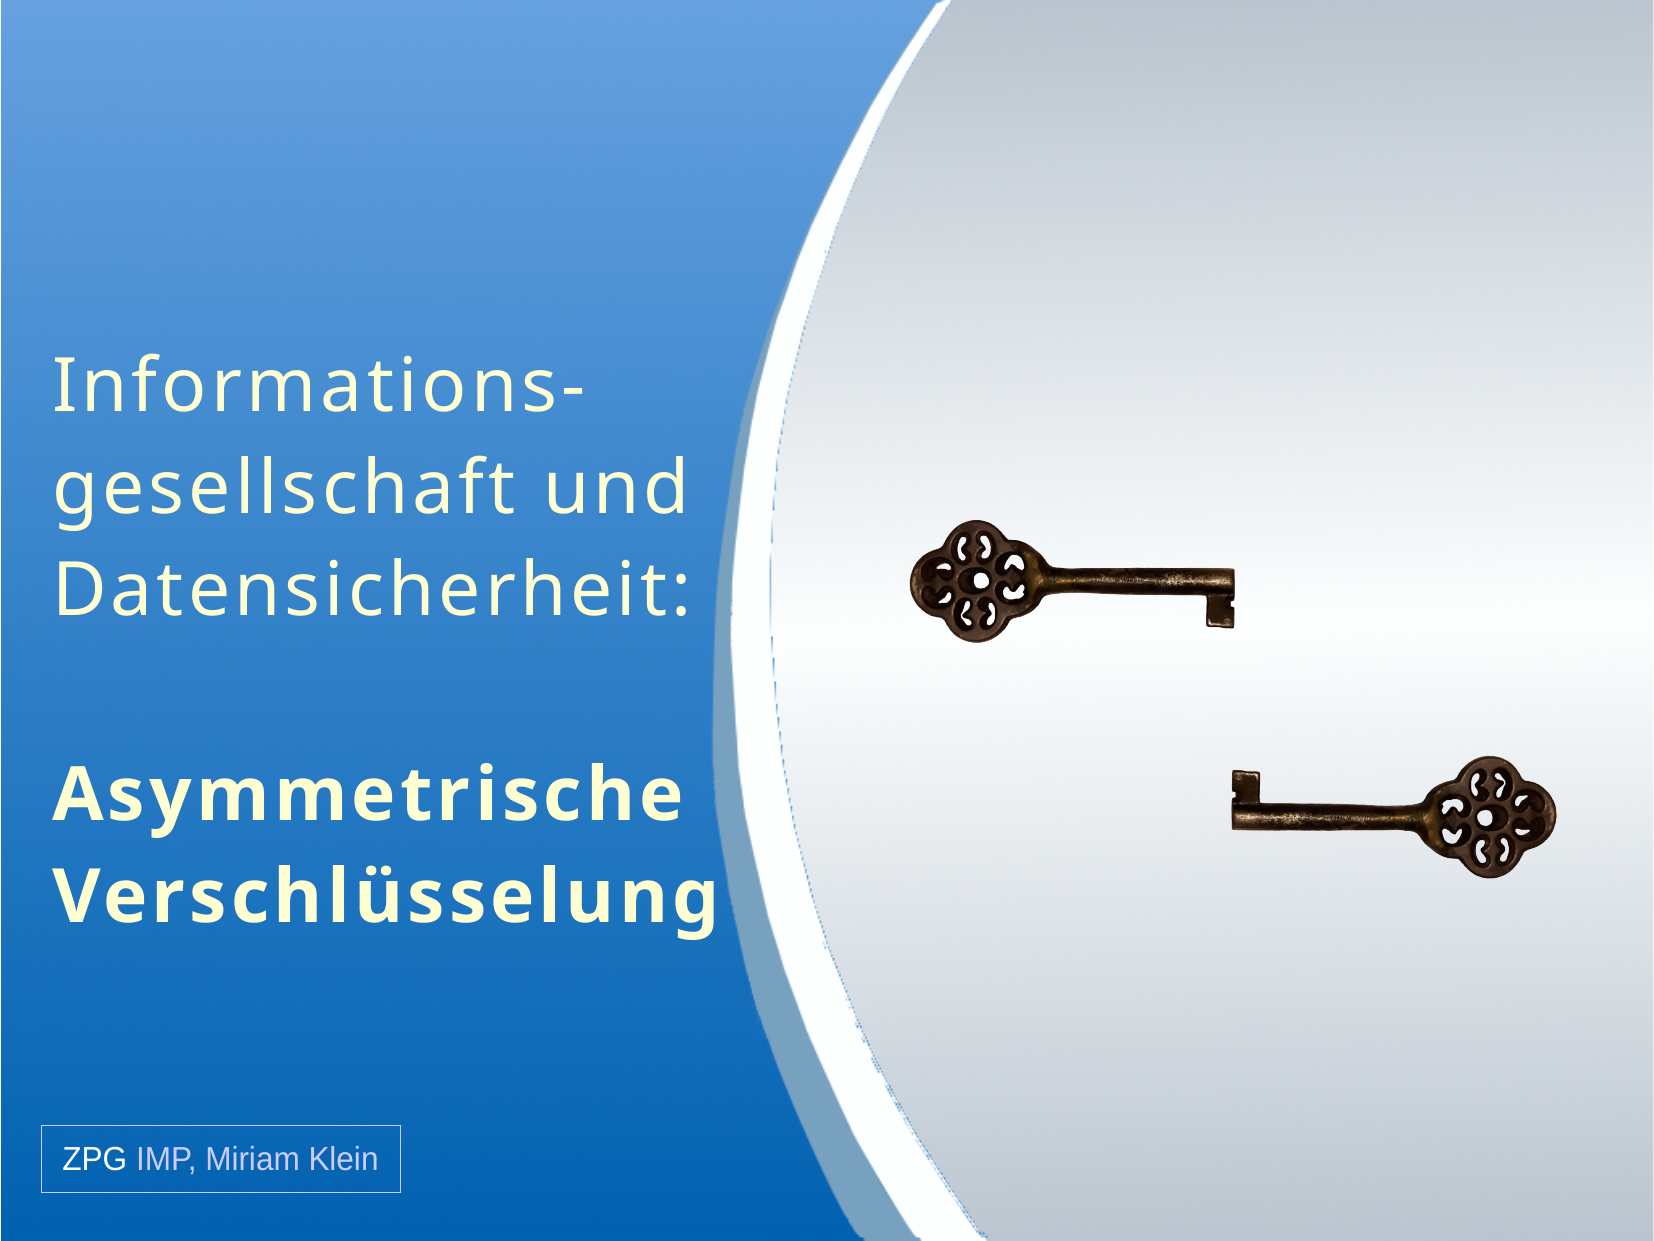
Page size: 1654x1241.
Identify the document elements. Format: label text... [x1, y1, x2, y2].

text_box Informations-gesellschaft und Datensicherheit: Asymmetrische Verschlüsselung [37, 323, 780, 882]
picture [1, 0, 1654, 1241]
text_box ZPG IMP, Miriam Klein [41, 1125, 401, 1193]
